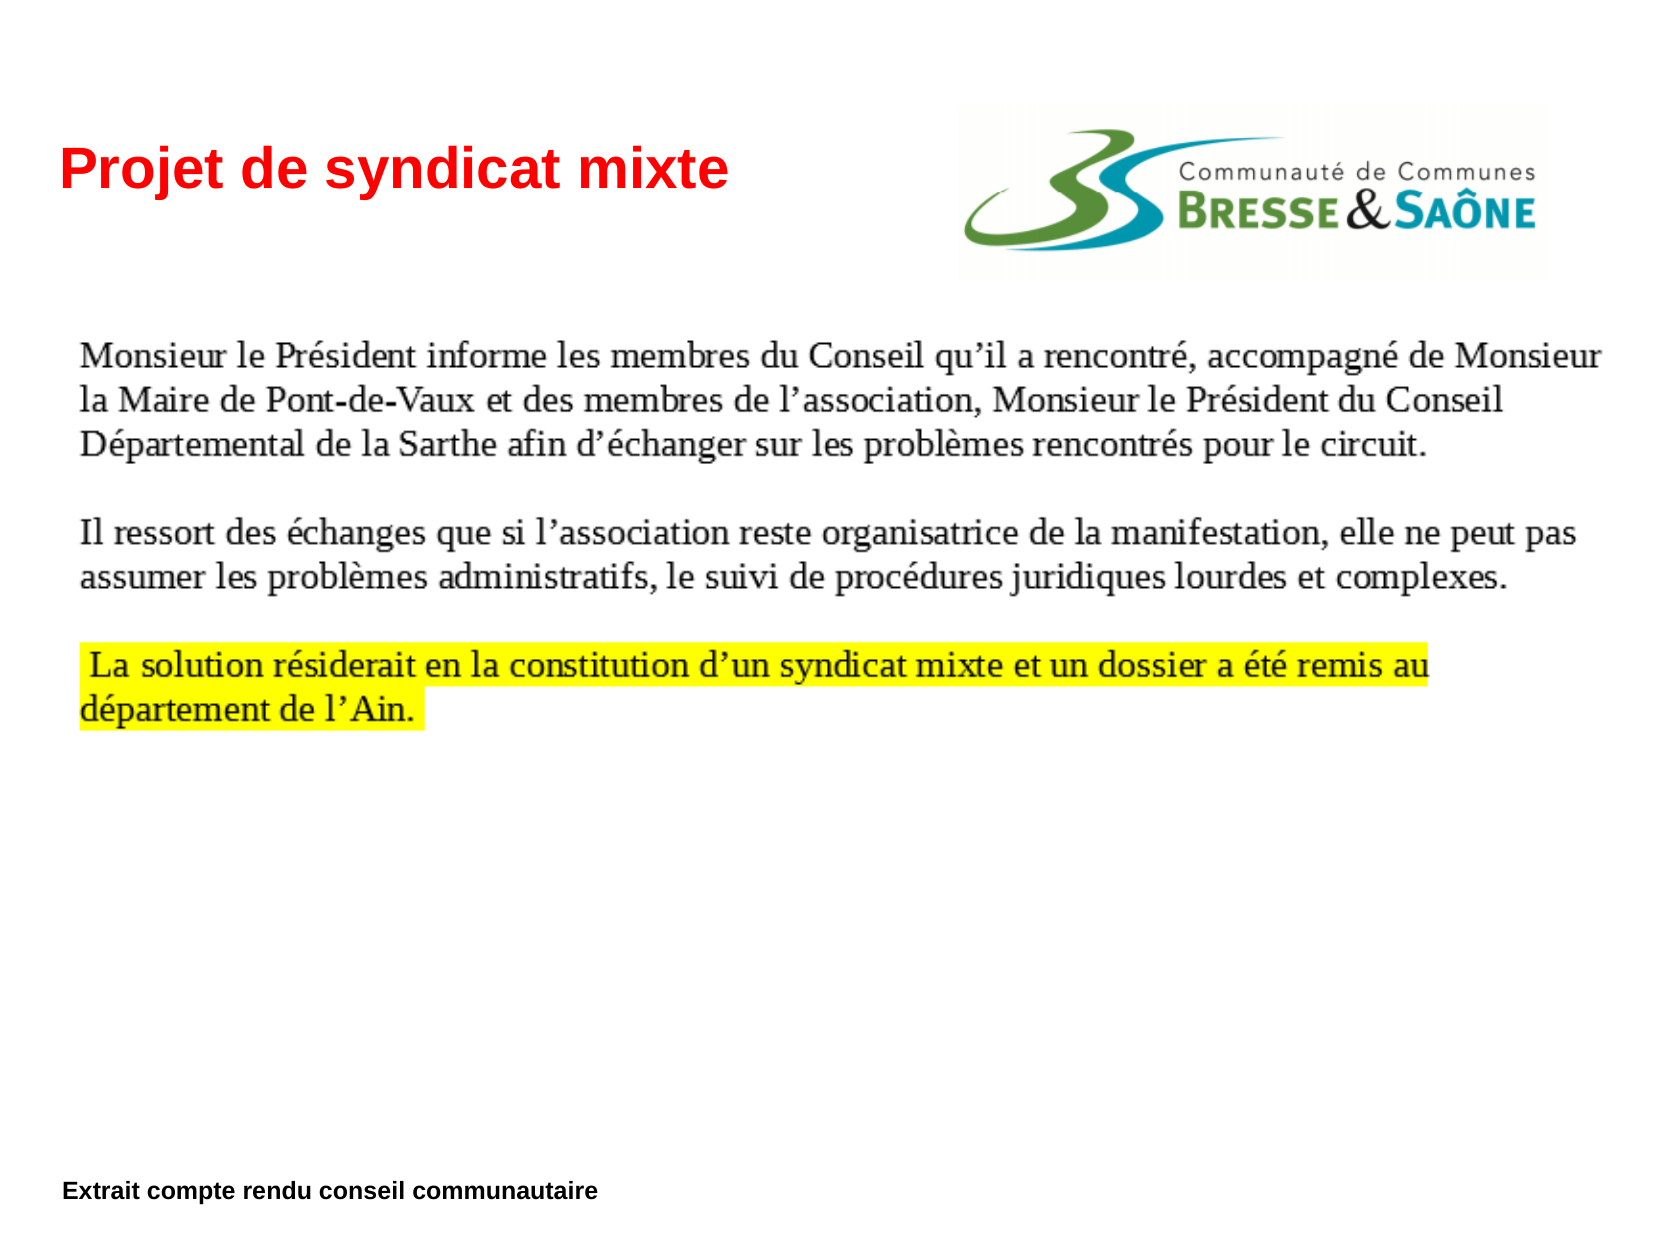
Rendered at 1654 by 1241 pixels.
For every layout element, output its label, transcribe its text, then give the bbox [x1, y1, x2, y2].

title Projet de syndicat mixte [59, 70, 1607, 266]
picture [59, 318, 1616, 756]
picture [940, 98, 1560, 284]
text_box Extrait compte rendu conseil communautaire [47, 1169, 910, 1217]
